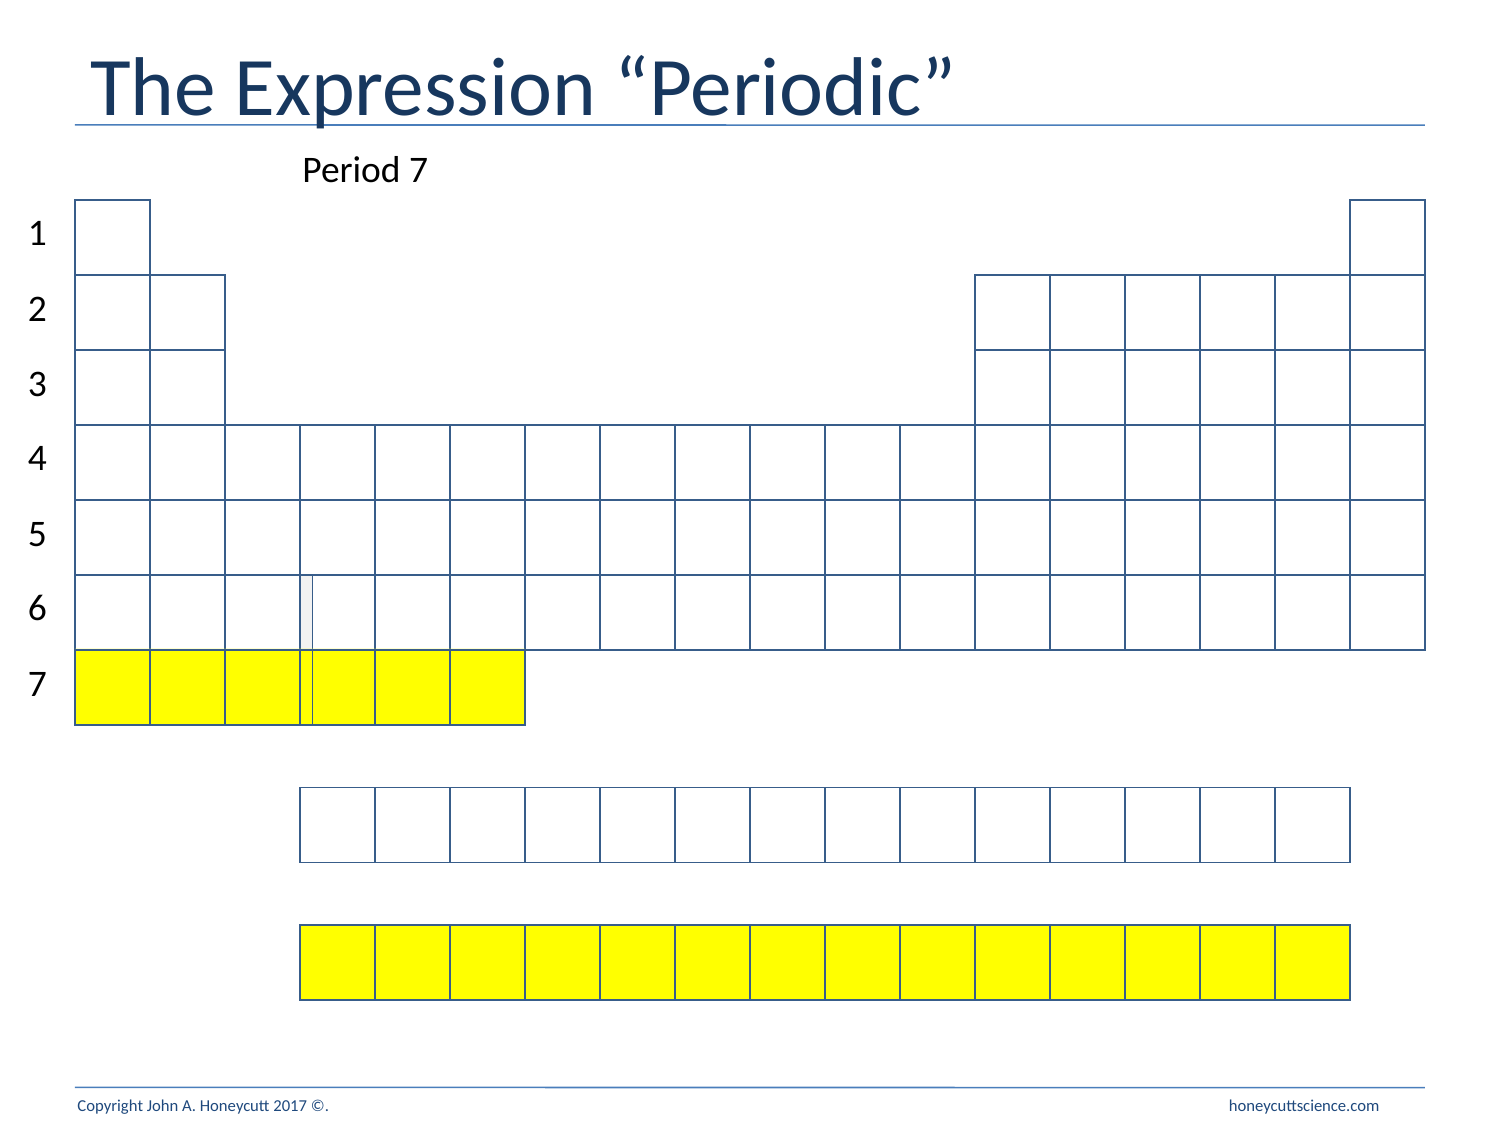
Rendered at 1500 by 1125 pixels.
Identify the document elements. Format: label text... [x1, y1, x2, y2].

text_box 6 [12, 575, 63, 636]
text_box 1 [12, 200, 63, 261]
text_box 4 [12, 425, 63, 486]
text_box 7 [12, 651, 63, 713]
text_box [74, 648, 525, 725]
text_box [299, 924, 1350, 1000]
text_box 5 [12, 501, 63, 563]
text_box 3 [12, 351, 63, 413]
text_box 2 [12, 276, 63, 338]
text_box Period 7 [287, 137, 445, 199]
title The Expression “Periodic” [75, 45, 1425, 121]
